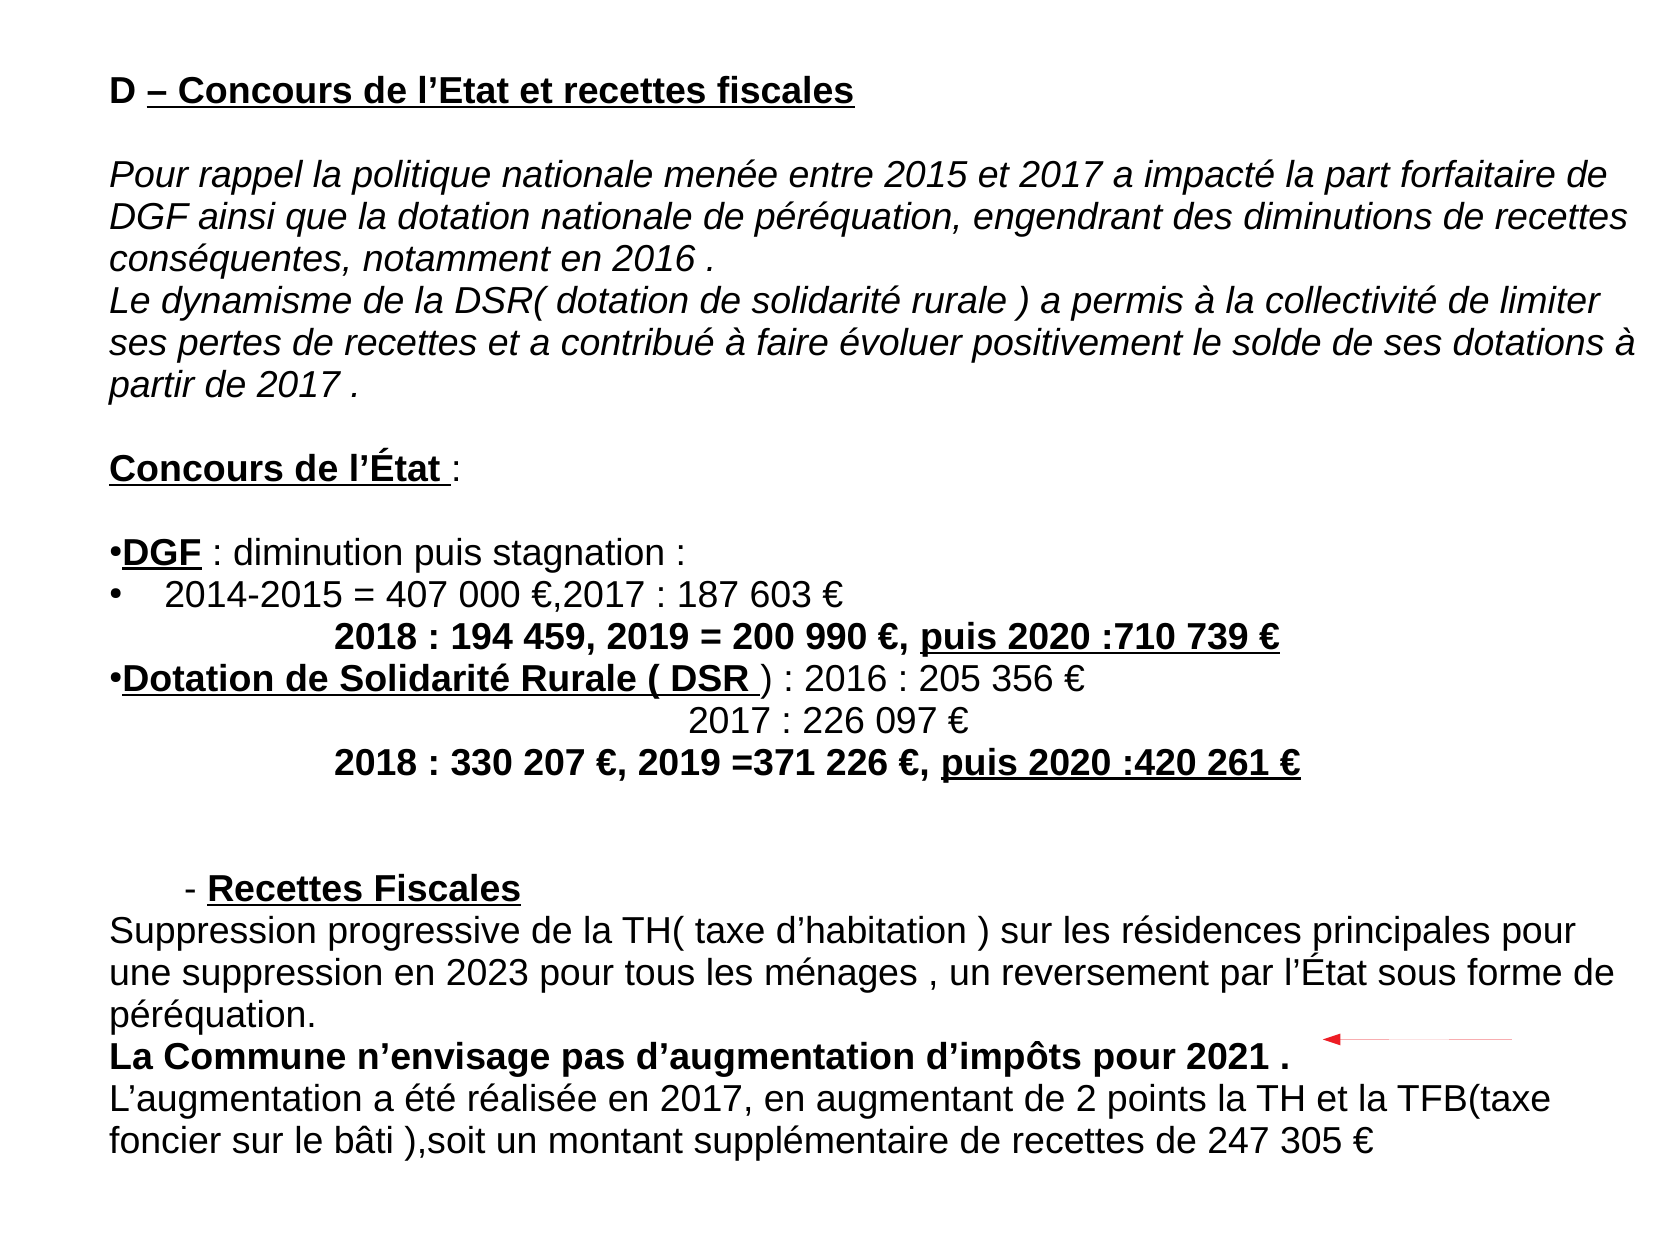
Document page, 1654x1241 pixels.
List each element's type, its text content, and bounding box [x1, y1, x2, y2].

text_box D – Concours de l’Etat et recettes fiscales Pour rappel la politique nationale menée entre 2015 et 2017 a impacté la part forfaitaire de DGF ainsi que la dotation nationale de péréquation, engendrant des diminutions de recettes conséquentes, notamment en 2016 . Le dynamisme de la DSR( dotation de solidarité rurale ) a permis à la collectivité de limiter ses pertes de recettes et a contribué à faire évoluer positivement le solde de ses dotations à partir de 2017 . Concours de l’État : DGF : diminution puis stagnation : 2014-2015 = 407 000 €,2017 : 187 603 € 2018 : 194 459, 2019 = 200 990 €, puis 2020 :710 739 € Dotation de Solidarité Rurale ( DSR ) : 2016 : 205 356 € 2017 : 226 097 € 2018 : 330 207 €, 2019 =371 226 €, puis 2020 :420 261 € - Recettes Fiscales Suppression progressive de la TH( taxe d’habitation ) sur les résidences principales pour une suppression en 2023 pour tous les ménages , un reversement par l’État sous forme de péréquation. La Commune n’envisage pas d’augmentation d’impôts pour 2021 . L’augmentation a été réalisée en 2017, en augmentant de 2 points la TH et la TFB(taxe foncier sur le bâti ),soit un montant supplémentaire de recettes de 247 305 € [94, 62, 1654, 1241]
